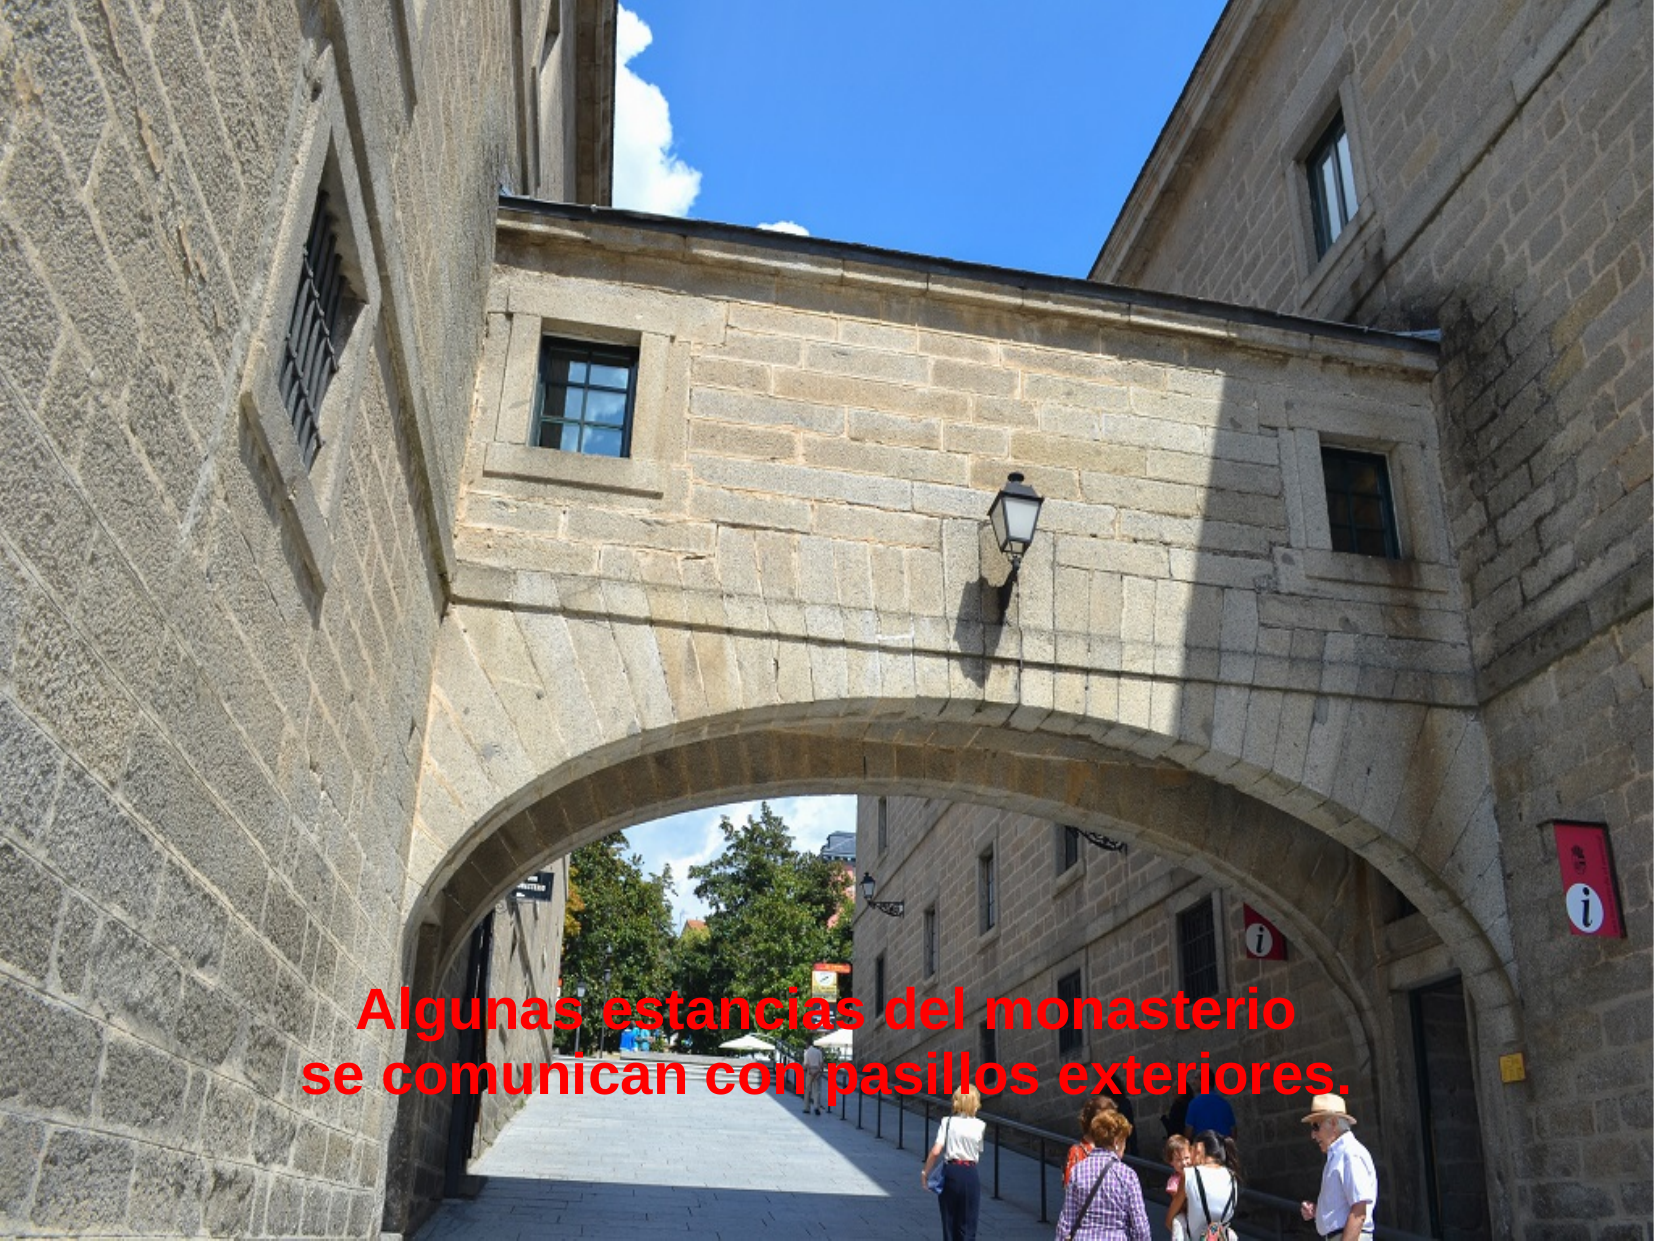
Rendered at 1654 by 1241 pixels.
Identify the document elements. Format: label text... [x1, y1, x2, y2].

title Algunas estancias del monasterio se comunican con pasillos exteriores. [82, 938, 1571, 1146]
picture [0, 0, 1654, 1241]
